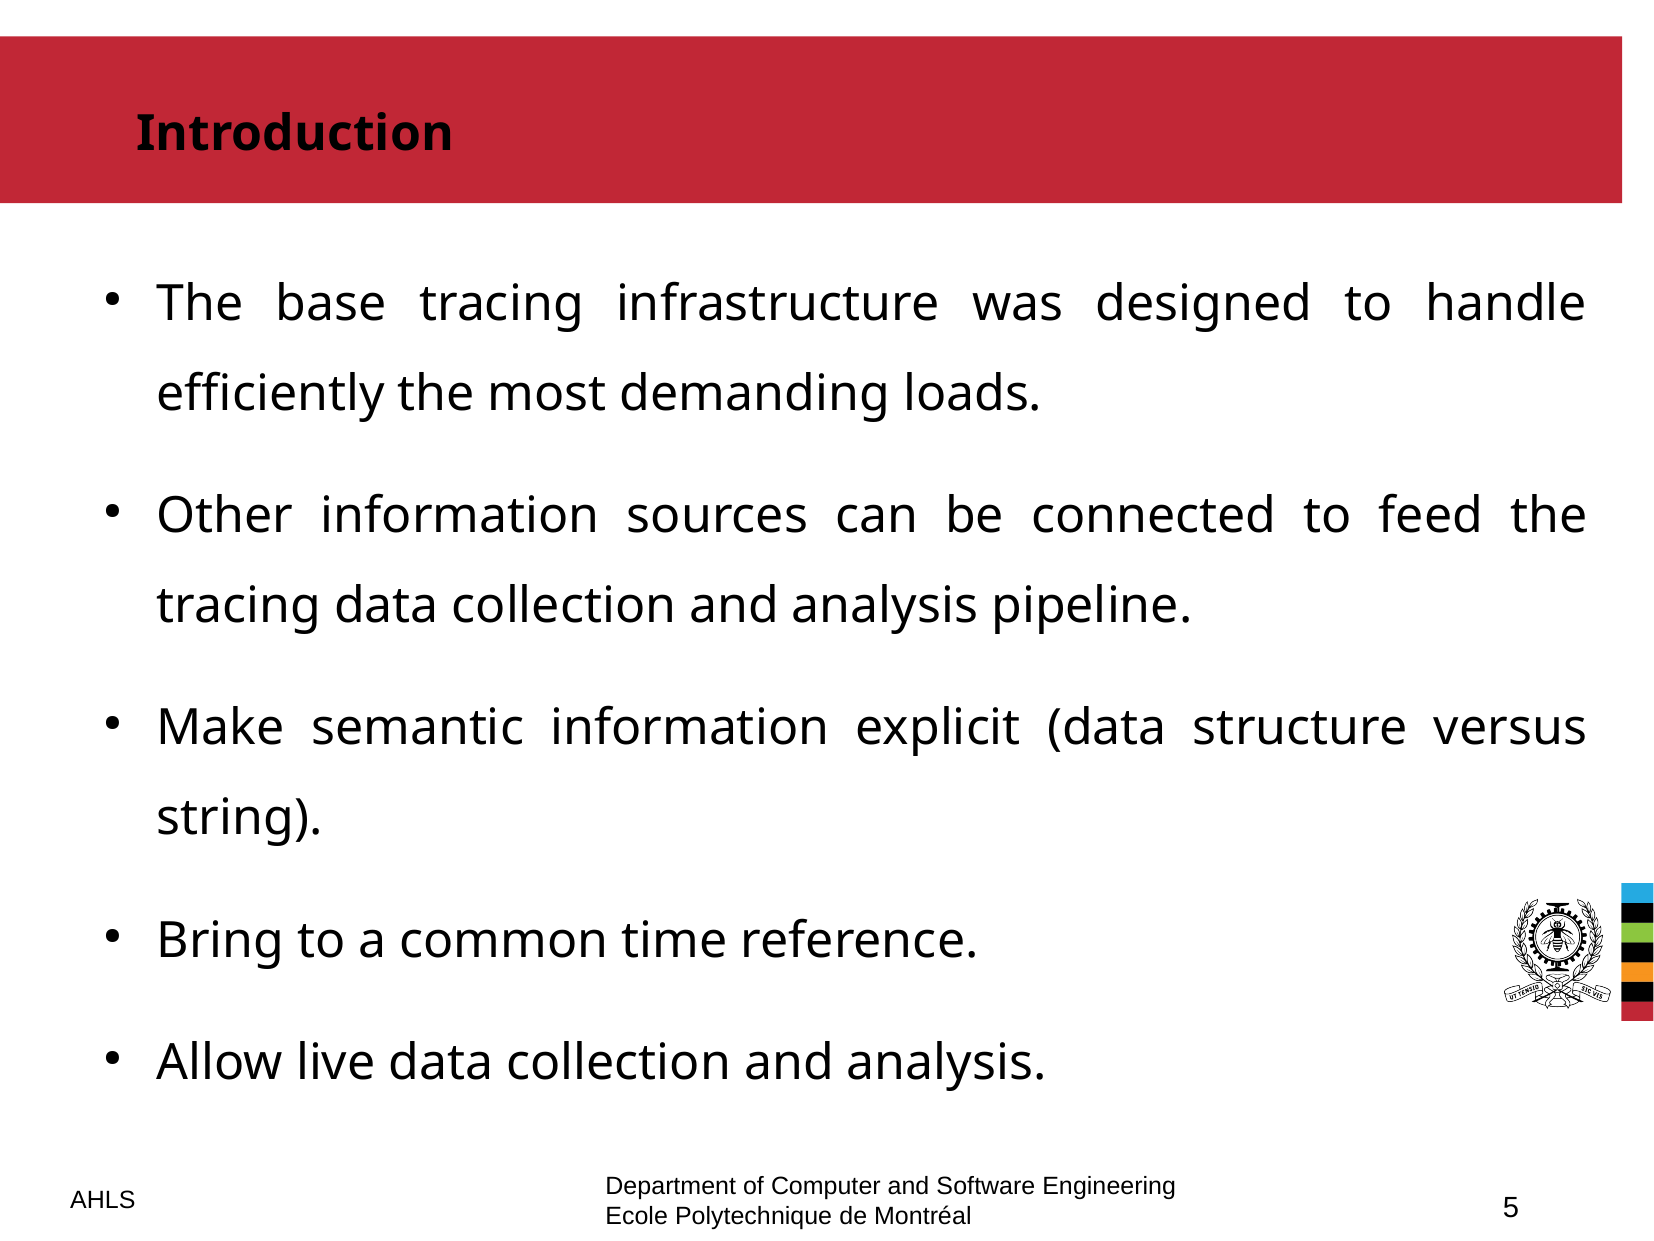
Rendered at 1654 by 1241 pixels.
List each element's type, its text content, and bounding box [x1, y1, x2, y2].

picture [1603, 883, 1654, 1021]
title Introduction [103, 62, 1602, 168]
list The base tracing infrastructure was designed to handle efficiently the most demanding loads. Other information sources can be connected to feed the tracing data collection and analysis pipeline. Make semantic information explicit (data structure versus string). Bring to a common time reference. Allow live data collection and analysis. [70, 232, 1603, 1163]
